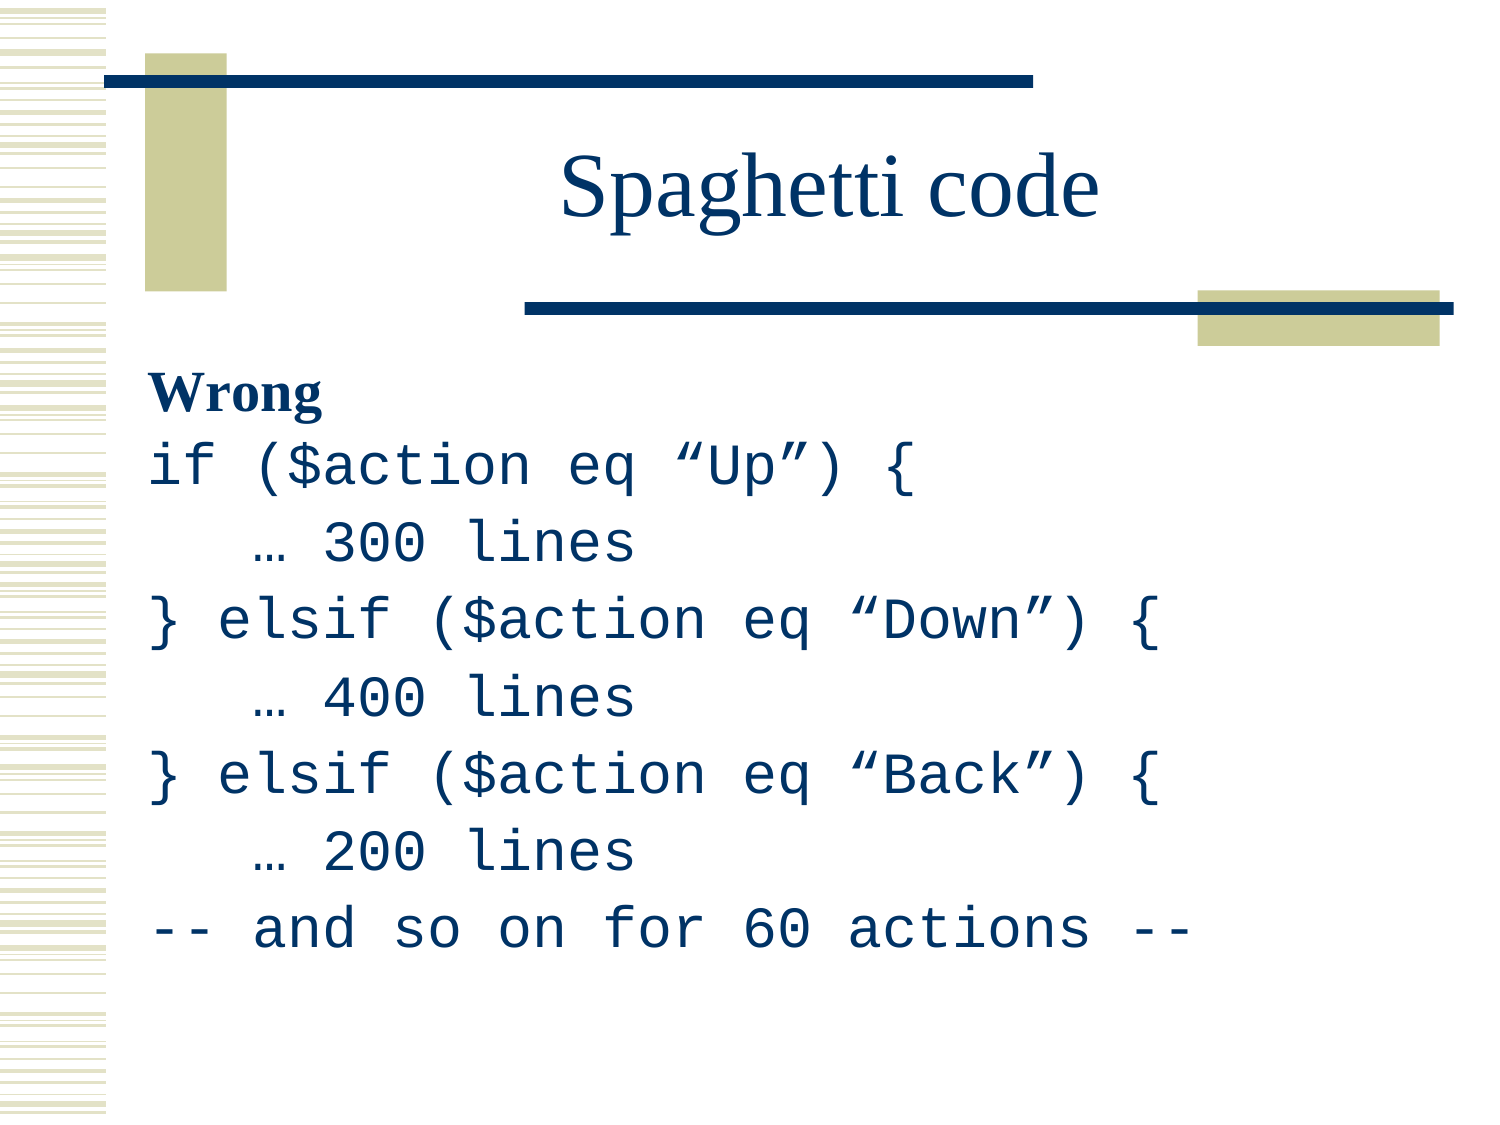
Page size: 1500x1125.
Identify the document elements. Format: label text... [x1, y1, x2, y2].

list Wrong if ($action eq “Up”) { … 300 lines } elsif ($action eq “Down”) { … 400 lines } elsif ($action eq “Back”) { … 200 lines -- and so on for 60 actions -- [132, 363, 1439, 1000]
title Spaghetti code [225, 99, 1436, 288]
